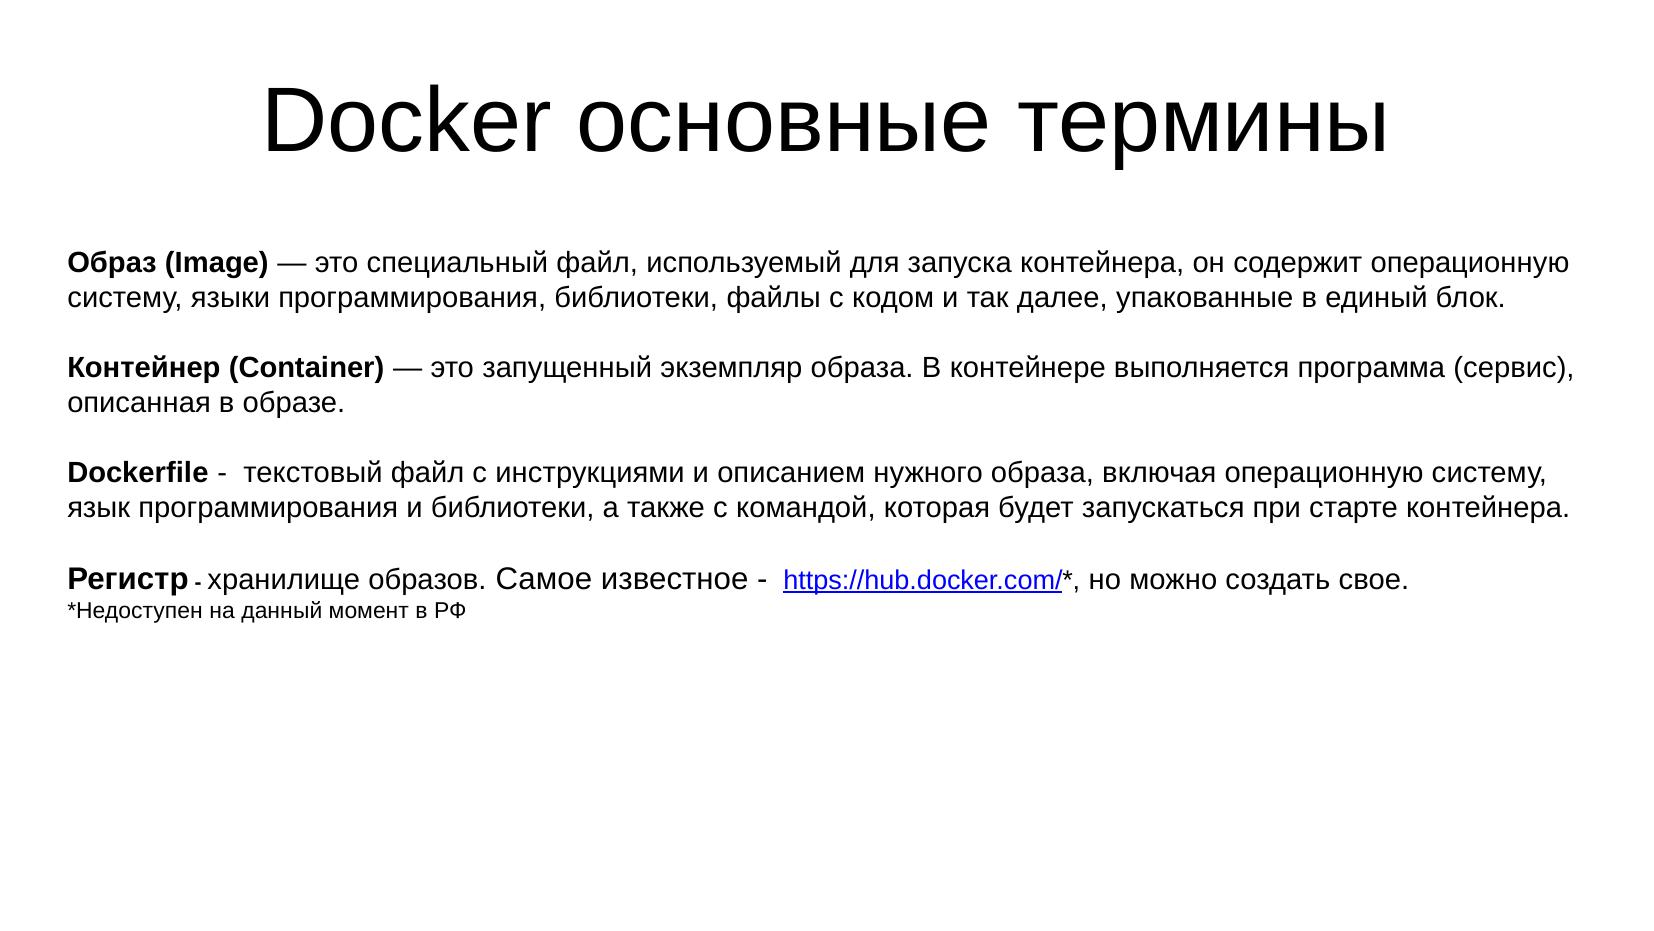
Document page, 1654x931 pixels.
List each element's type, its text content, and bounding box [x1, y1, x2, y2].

title Docker основные термины [82, 12, 1571, 218]
text_box Образ (Image) — это специальный файл, используемый для запуска контейнера, он содержит операционную систему, языки программирования, библиотеки, файлы с кодом и так далее, упакованные в единый блок. Контейнер (Container) — это запущенный экземпляр образа. В контейнере выполняется программа (сервис), описанная в образе. Dockerfile - текстовый файл с инструкциями и описанием нужного образа, включая операционную систему, язык программирования и библиотеки, а также с командой, которая будет запускаться при старте контейнера. Регистр - хранилище образов. Самое известное - https://hub.docker.com/*, но можно создать свое. *Недоступен на данный момент в РФ [52, 236, 1595, 811]
